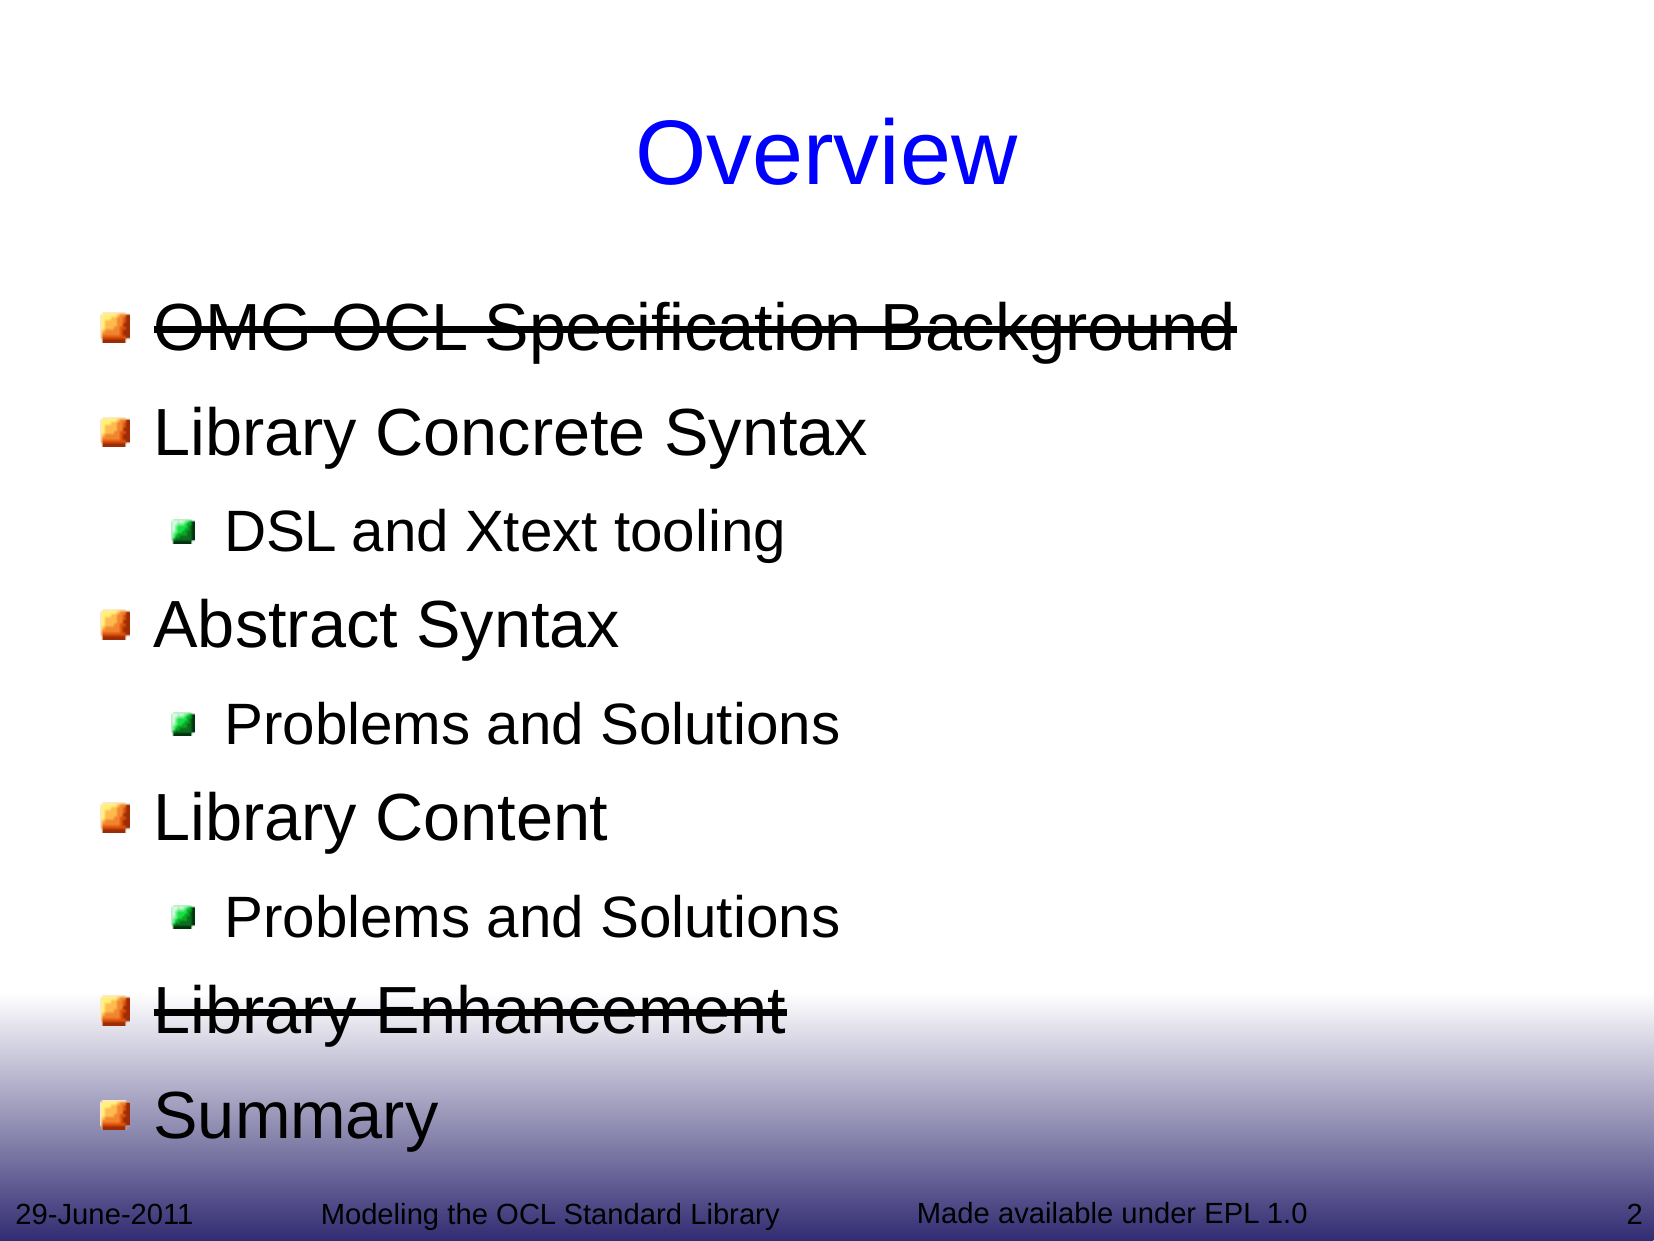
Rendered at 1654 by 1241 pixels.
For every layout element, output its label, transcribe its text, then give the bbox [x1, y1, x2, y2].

title Overview [82, 49, 1571, 257]
list OMG OCL Specification Background Library Concrete Syntax DSL and Xtext tooling Abstract Syntax Problems and Solutions Library Content Problems and Solutions Library Enhancement Summary [82, 290, 1571, 1152]
